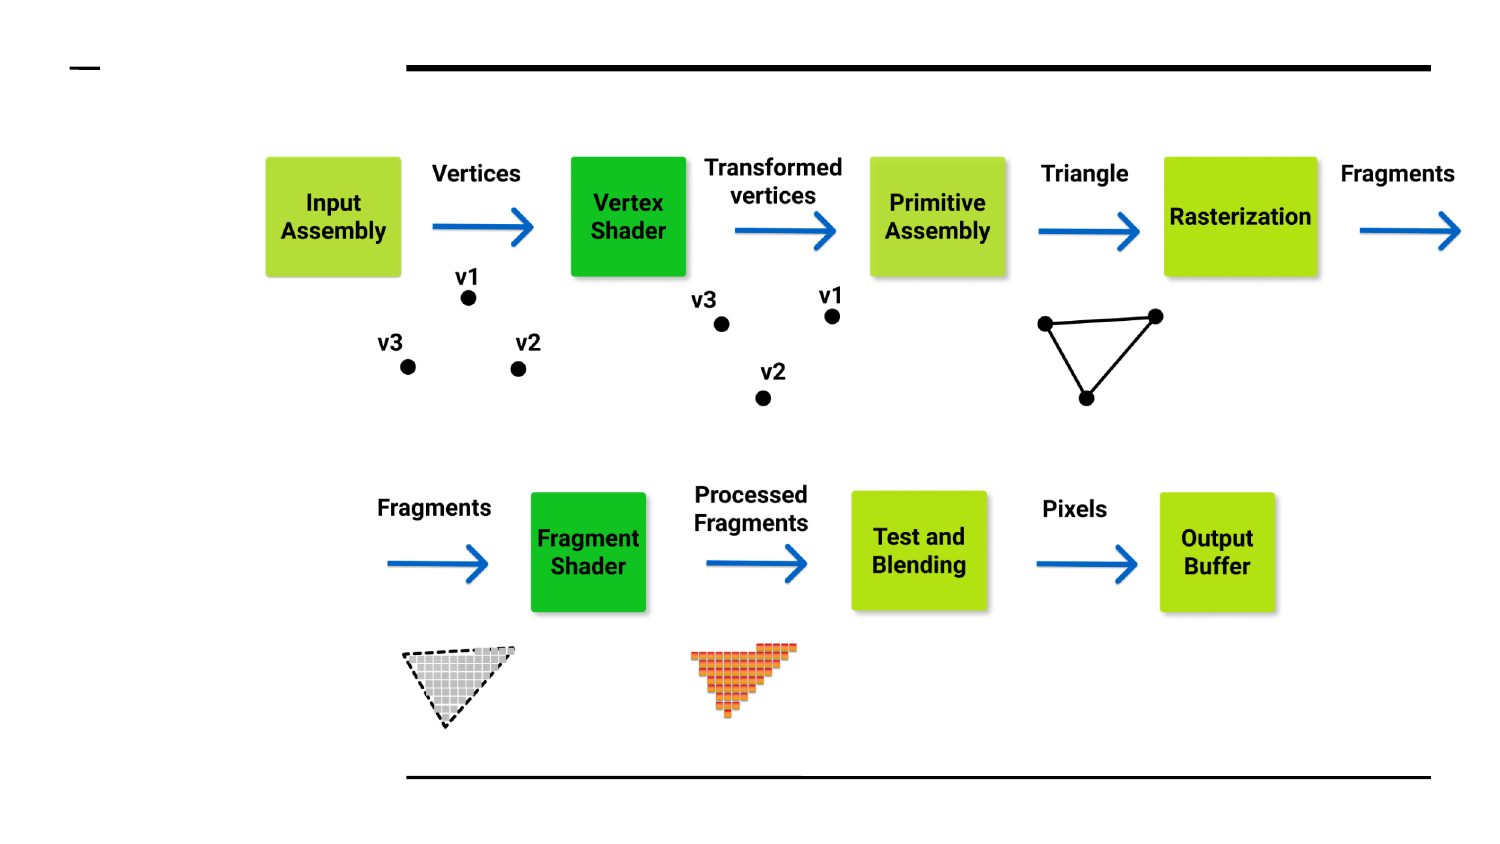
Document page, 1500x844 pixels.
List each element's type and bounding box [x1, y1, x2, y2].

picture [251, 137, 1479, 740]
